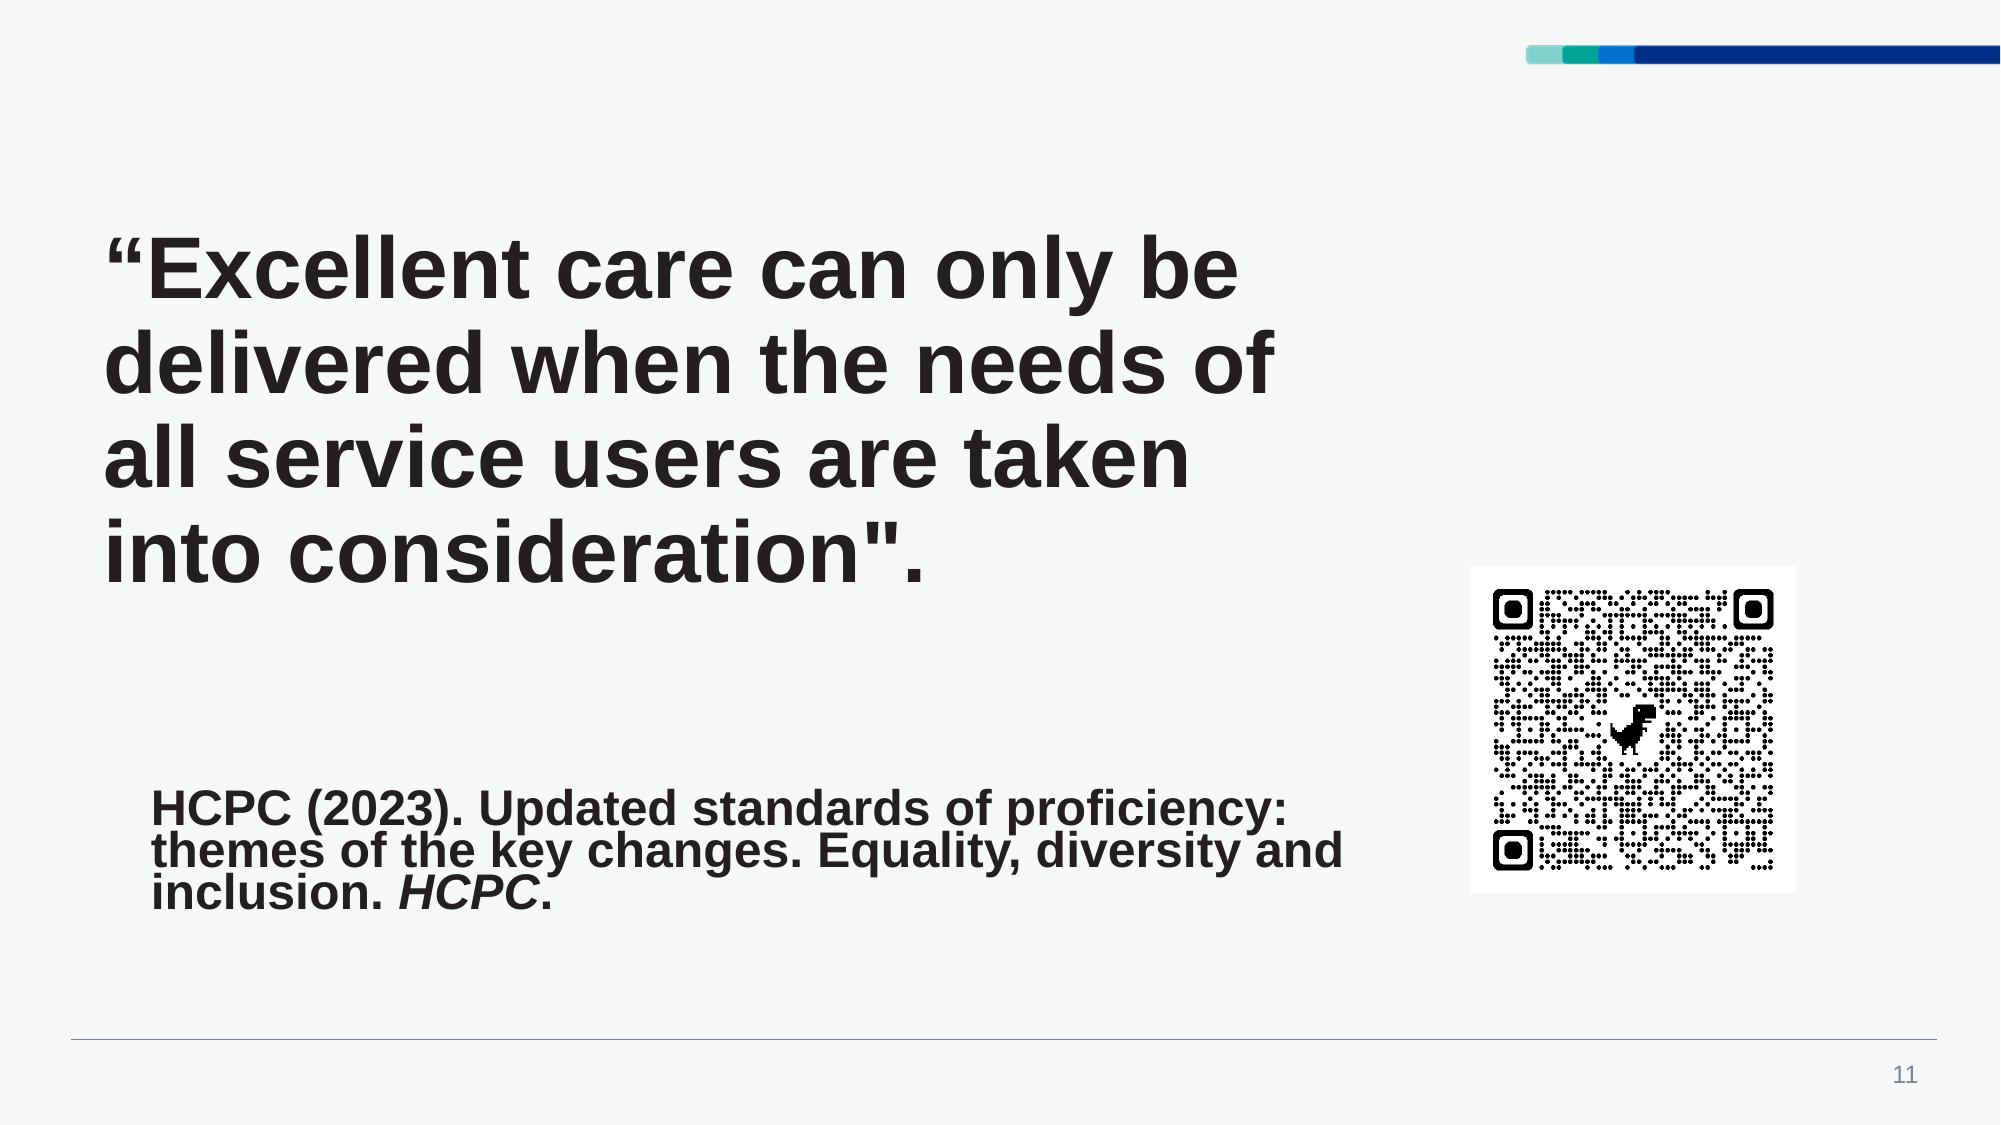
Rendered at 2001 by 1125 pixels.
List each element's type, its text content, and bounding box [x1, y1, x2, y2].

picture [1470, 567, 1796, 893]
list HCPC (2023). Updated standards of proficiency: themes of the key changes. Equality, diversity and inclusion. HCPC. [135, 784, 1367, 932]
list “Excellent care can only be delivered when the needs of all service users are taken into consideration". [88, 215, 1320, 785]
